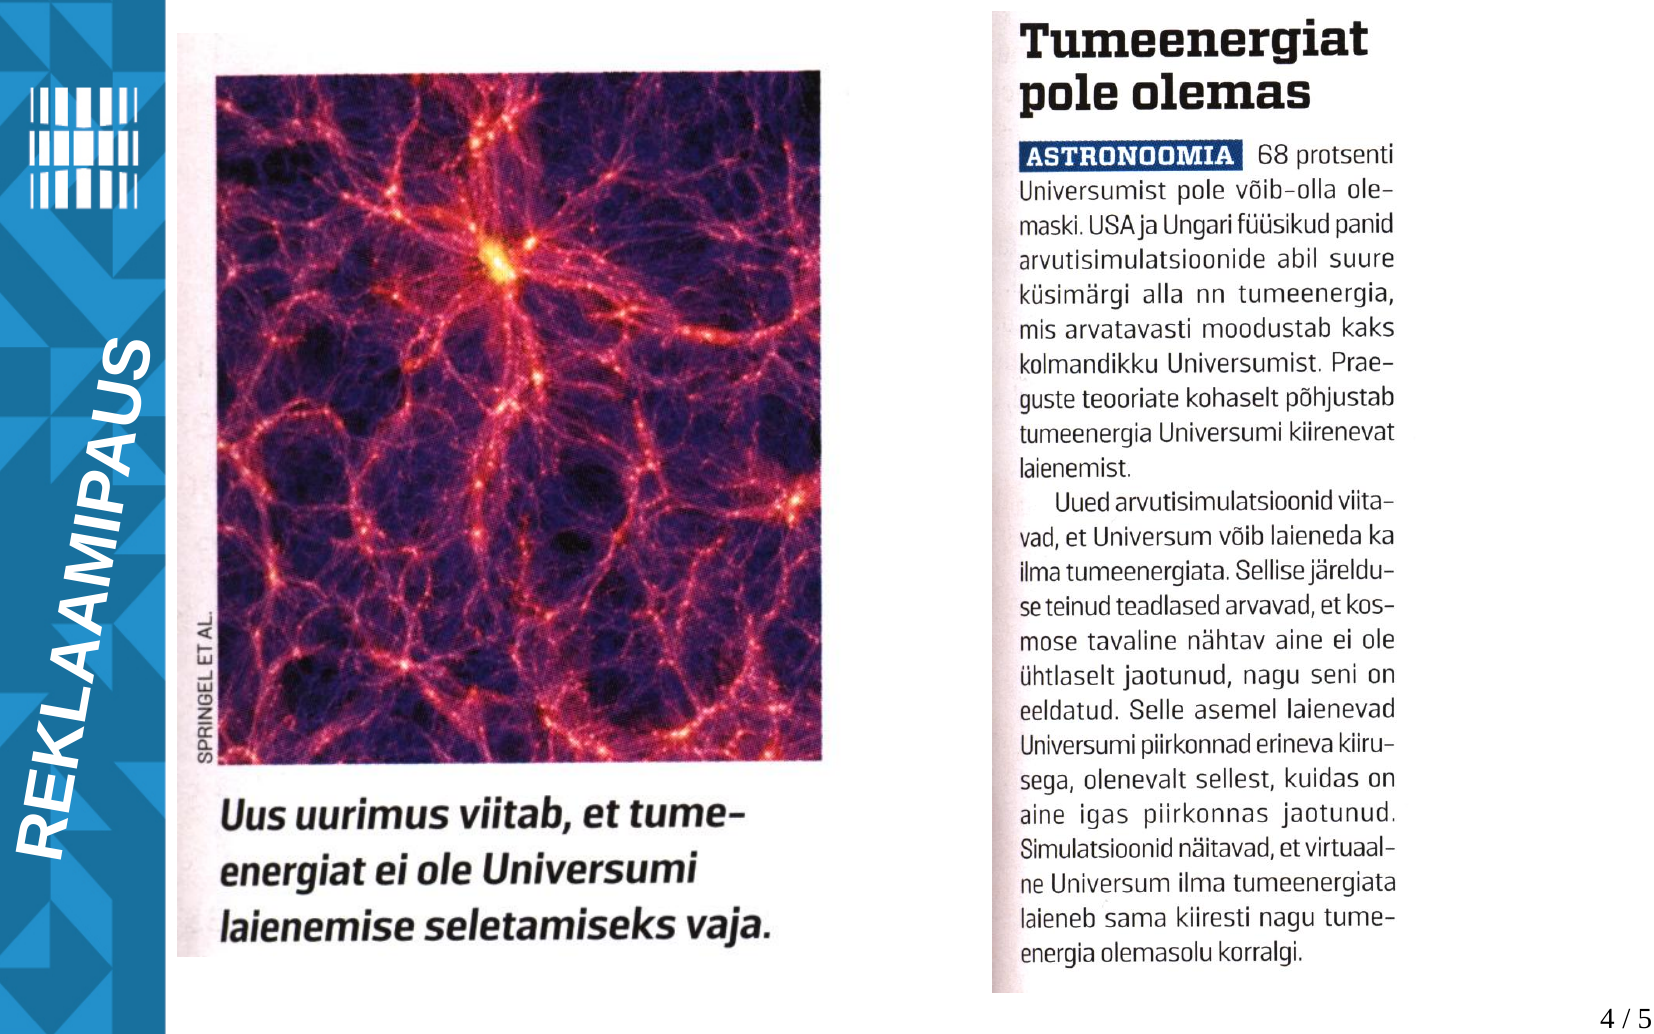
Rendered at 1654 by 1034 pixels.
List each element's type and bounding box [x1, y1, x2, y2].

picture [177, 33, 863, 957]
picture [992, 11, 1418, 993]
